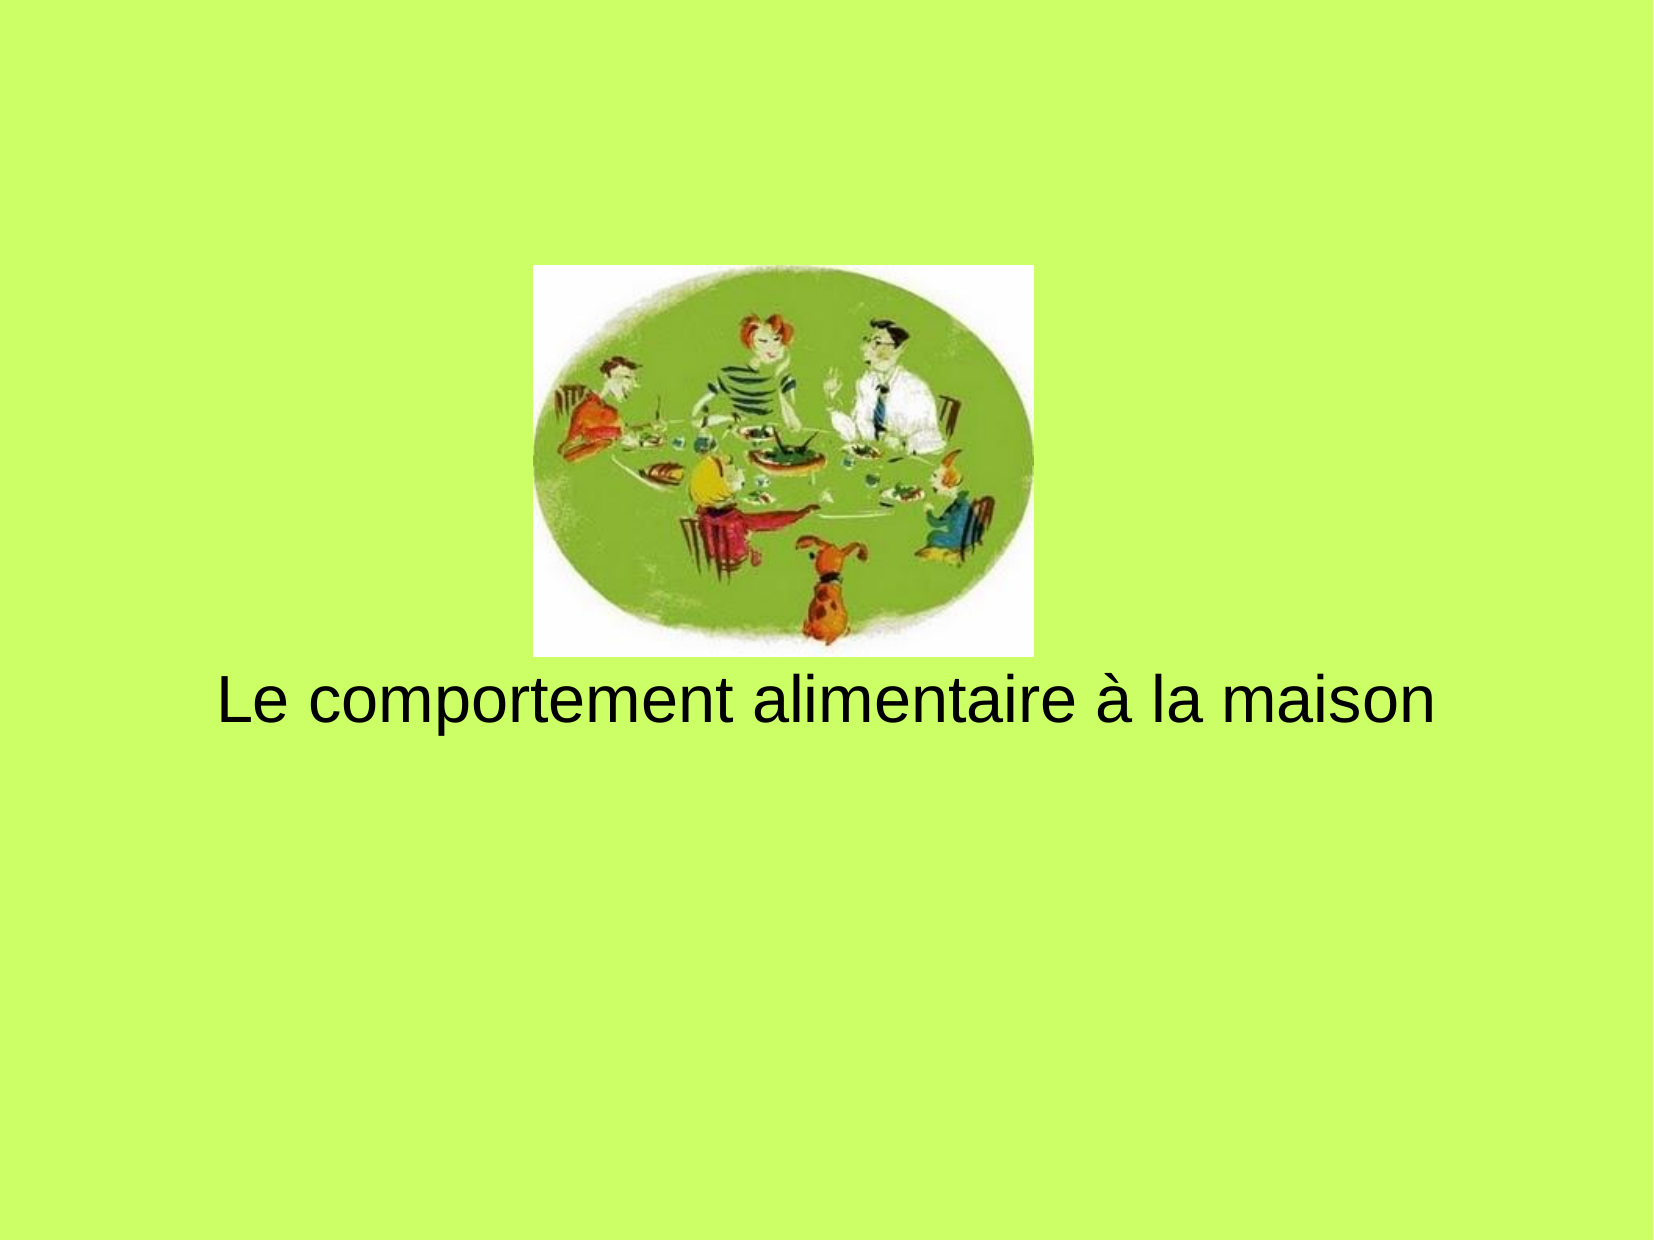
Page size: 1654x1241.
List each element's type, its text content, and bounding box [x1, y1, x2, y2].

subtitle Le comportement alimentaire à la maison [82, 290, 1571, 1109]
picture [533, 265, 1034, 657]
